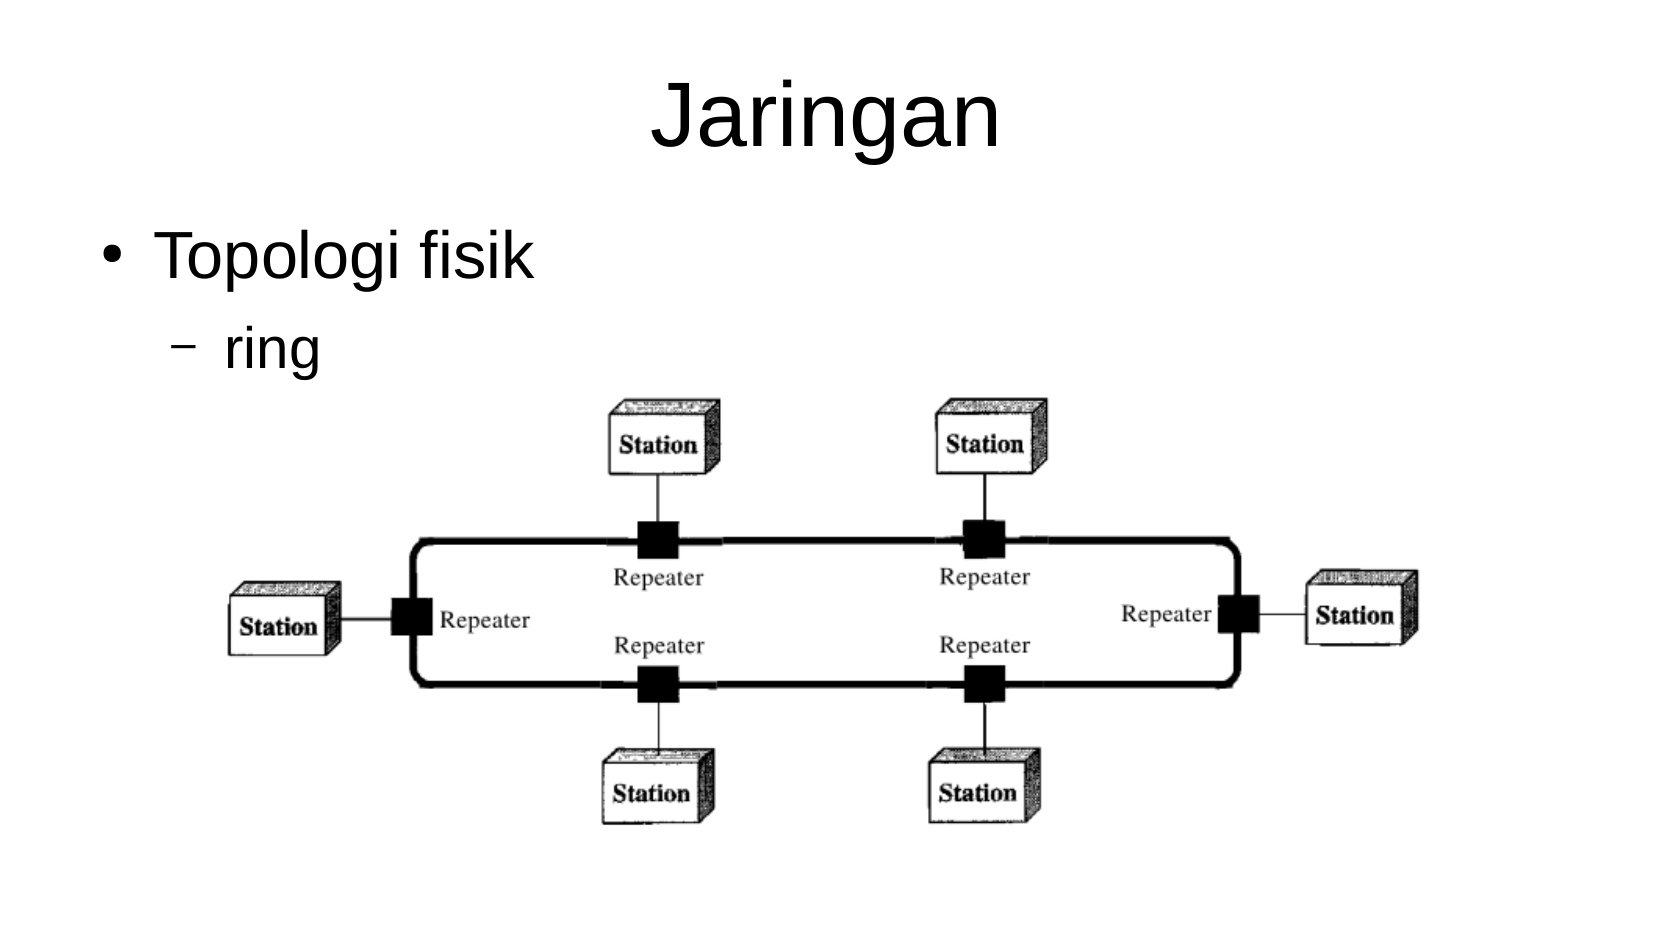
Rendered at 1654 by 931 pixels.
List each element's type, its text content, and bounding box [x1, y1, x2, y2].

title Jaringan [82, 37, 1571, 193]
picture [217, 387, 1434, 836]
list Topologi fisik ring [82, 217, 1571, 758]
